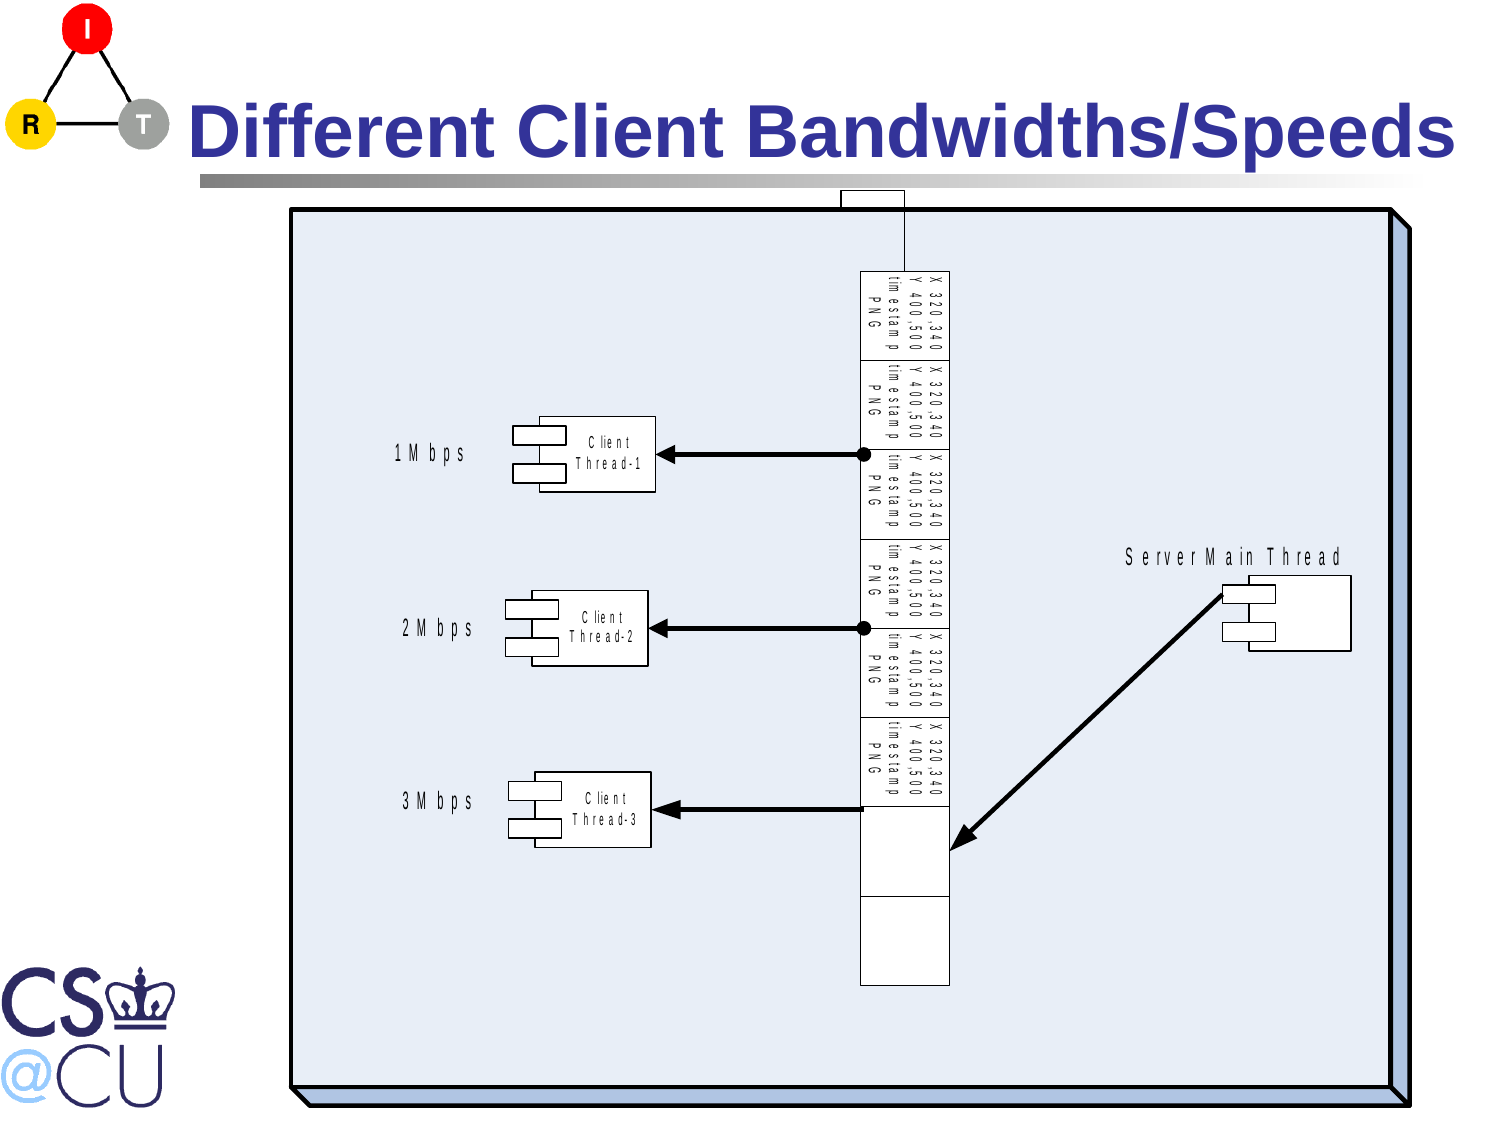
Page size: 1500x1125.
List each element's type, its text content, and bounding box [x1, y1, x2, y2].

picture [0, 0, 173, 154]
picture [286, 226, 1415, 1111]
title Different Client Bandwidths/Speeds [187, 37, 1463, 226]
picture [0, 949, 175, 1125]
